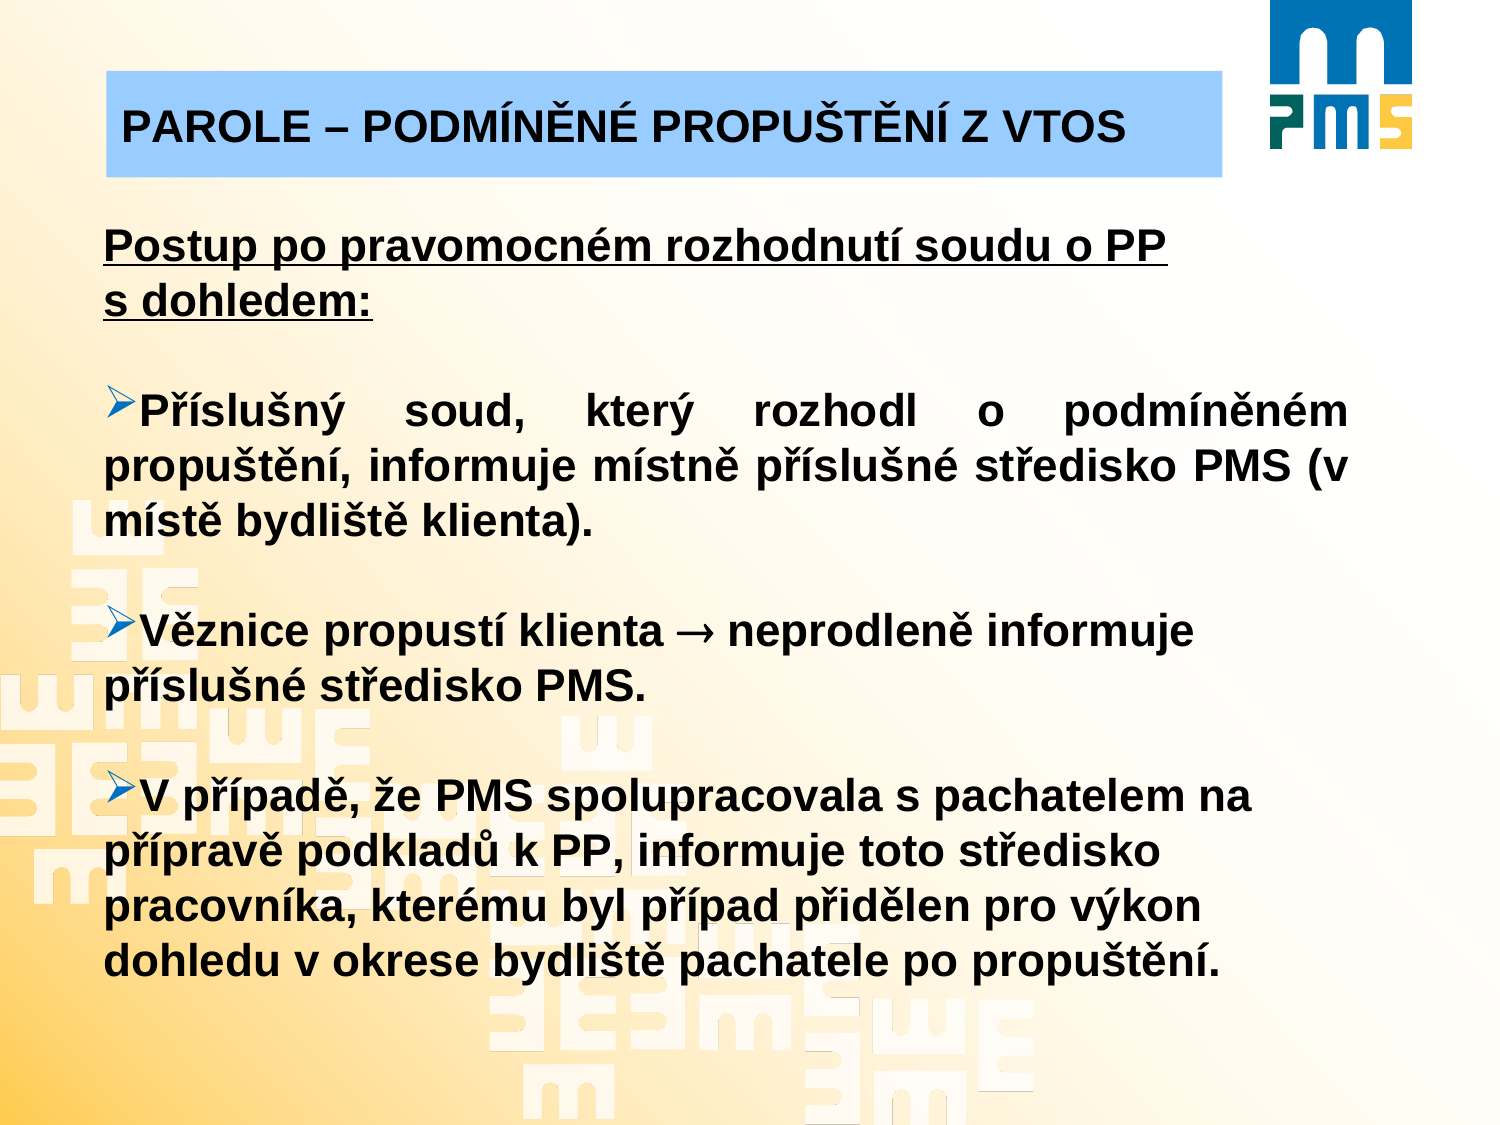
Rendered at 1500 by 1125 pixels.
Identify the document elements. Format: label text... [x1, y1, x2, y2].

picture [0, 0, 1500, 1125]
text_box Postup po pravomocném rozhodnutí soudu o PP s dohledem: Příslušný soud, který rozhodl o podmíněném propuštění, informuje místně příslušné středisko PMS (v místě bydliště klienta). Věznice propustí klienta  neprodleně informuje příslušné středisko PMS. V případě, že PMS spolupracovala s pachatelem na přípravě podkladů k PP, informuje toto středisko pracovníka, kterému byl případ přidělen pro výkon dohledu v okrese bydliště pachatele po propuštění. [88, 207, 1365, 1059]
title PAROLE – PODMÍNĚNÉ PROPUŠTĚNÍ Z VTOS [106, 70, 1223, 178]
